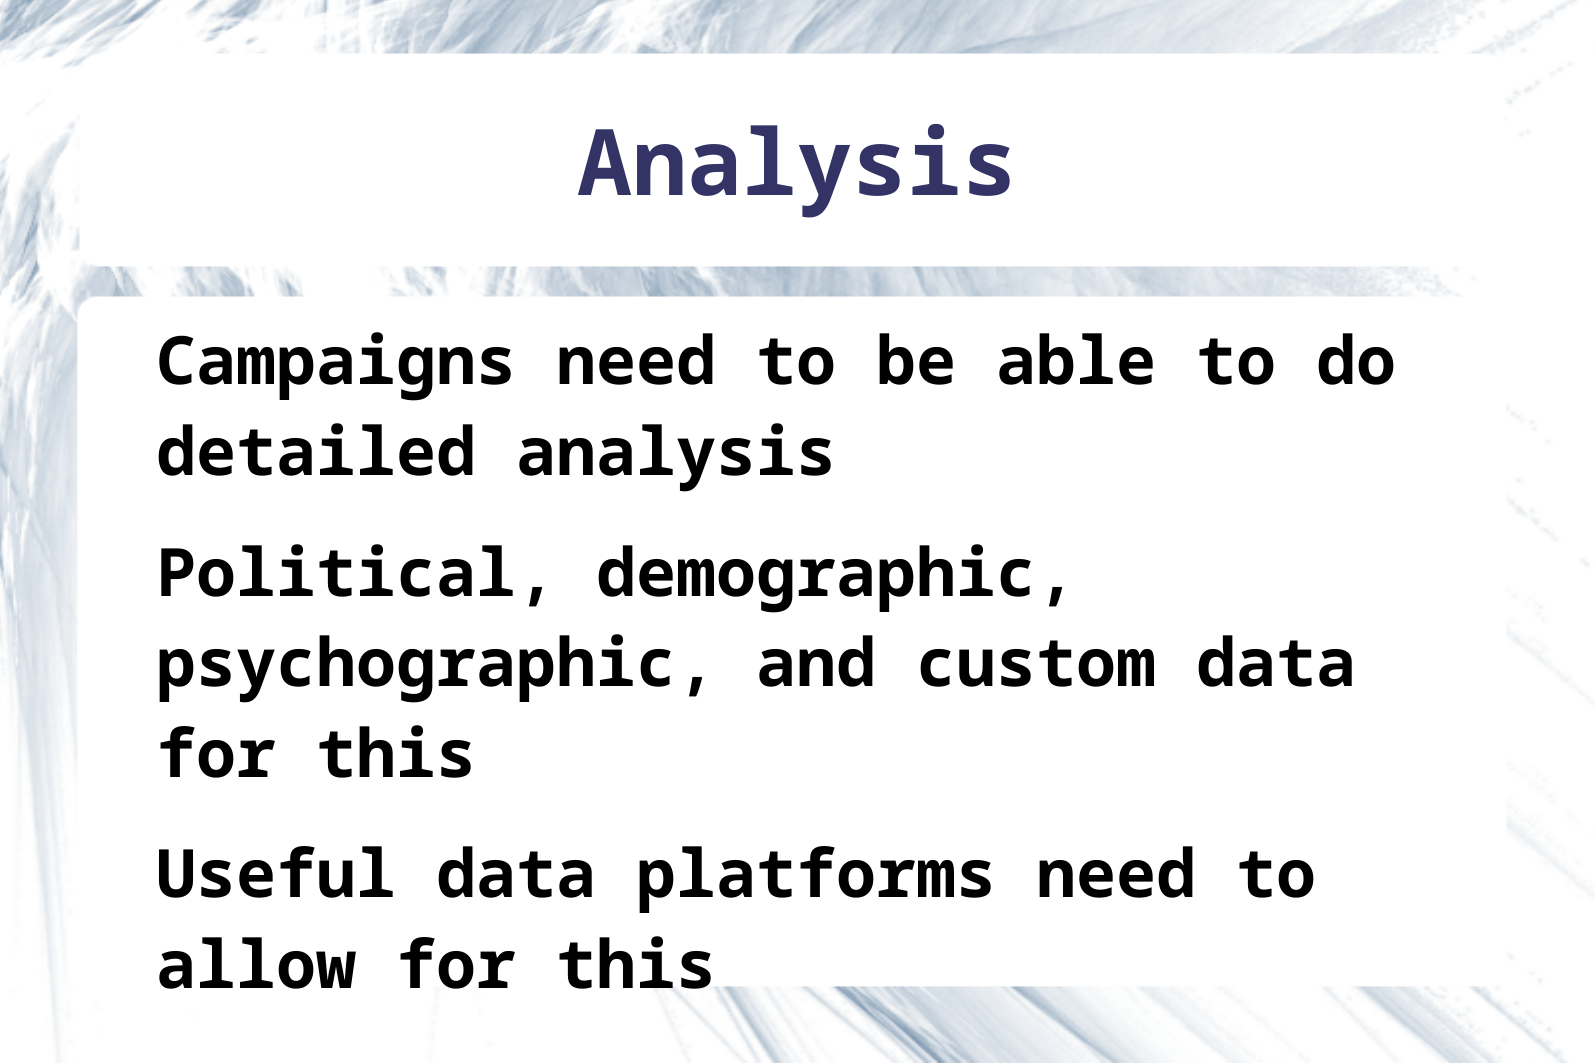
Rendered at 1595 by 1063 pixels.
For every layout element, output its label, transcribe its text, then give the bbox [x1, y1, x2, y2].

picture [0, 0, 1595, 1063]
list Campaigns need to be able to do detailed analysis Political, demographic, psychographic, and custom data for this Useful data platforms need to allow for this [85, 313, 1481, 931]
title Analysis [79, 62, 1515, 259]
